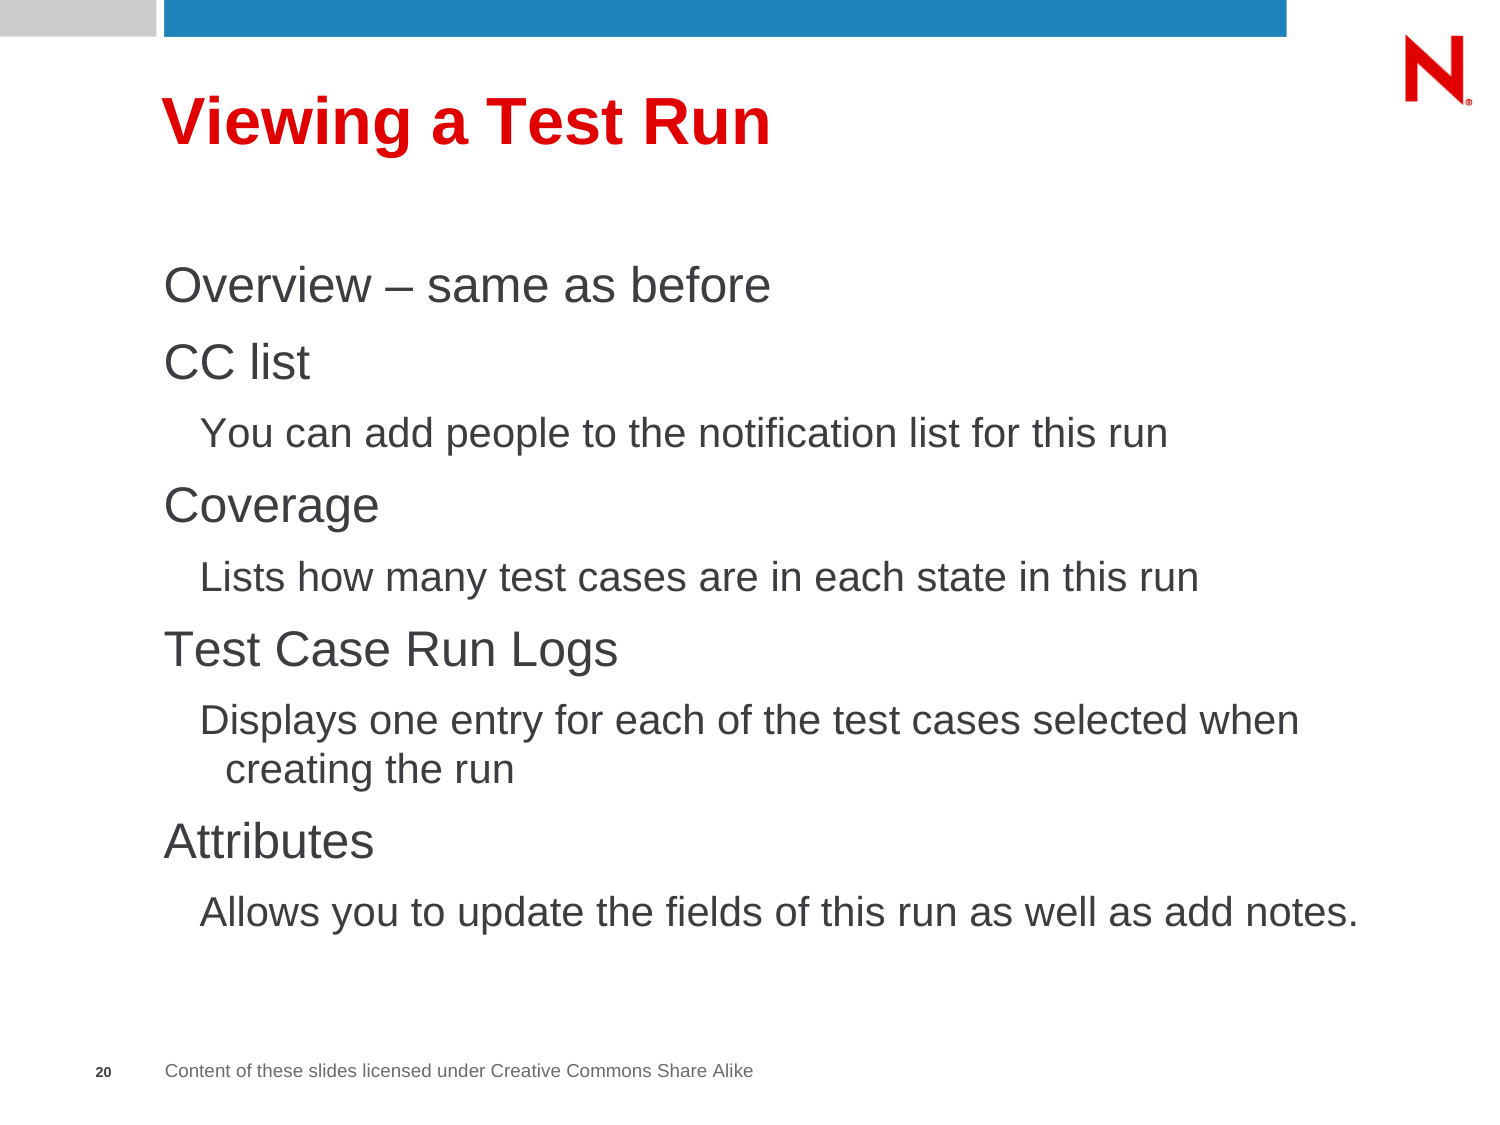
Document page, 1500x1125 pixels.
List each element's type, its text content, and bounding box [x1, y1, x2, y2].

title Viewing a Test Run [161, 41, 1383, 205]
picture [1403, 32, 1473, 107]
list Overview – same as before CC list You can add people to the notification list for this run Coverage Lists how many test cases are in each state in this run Test Case Run Logs Displays one entry for each of the test cases selected when creating the run Attributes Allows you to update the fields of this run as well as add notes. [163, 254, 1404, 986]
